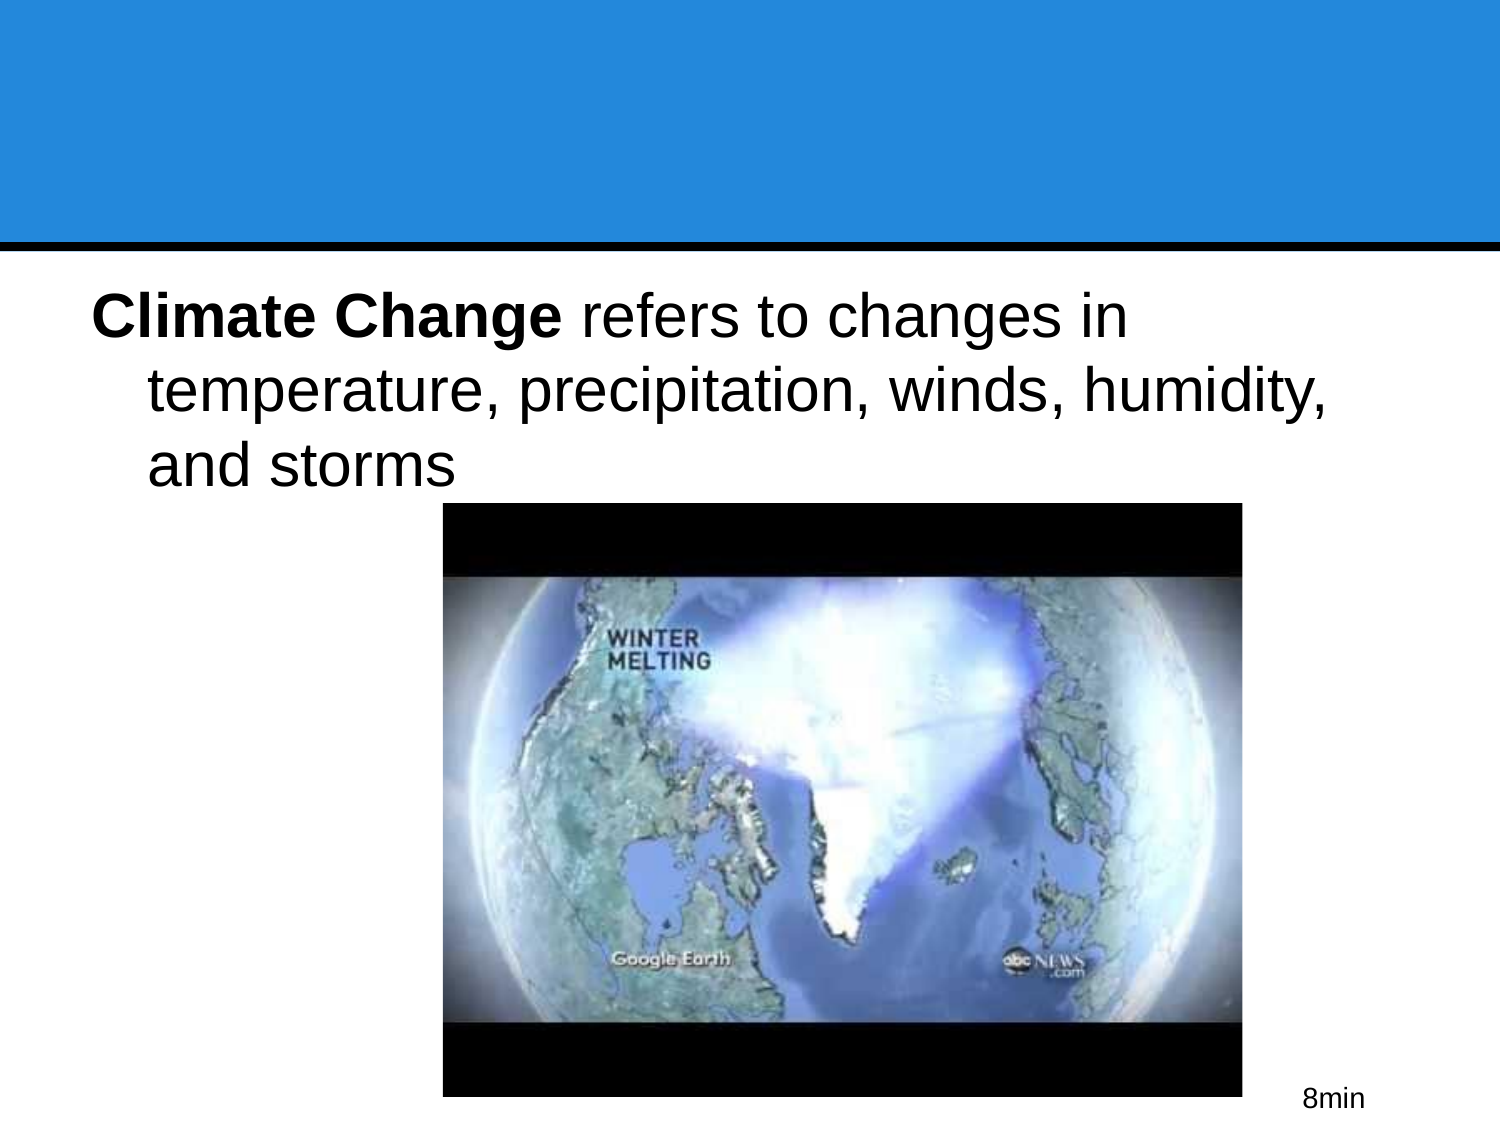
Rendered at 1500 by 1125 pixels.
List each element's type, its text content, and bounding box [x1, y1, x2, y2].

text_box Climate Change refers to changes in temperature, precipitation, winds, humidity, and storms [76, 267, 1427, 1082]
text_box [442, 503, 1243, 1098]
text_box 8min [1287, 1063, 1438, 1112]
